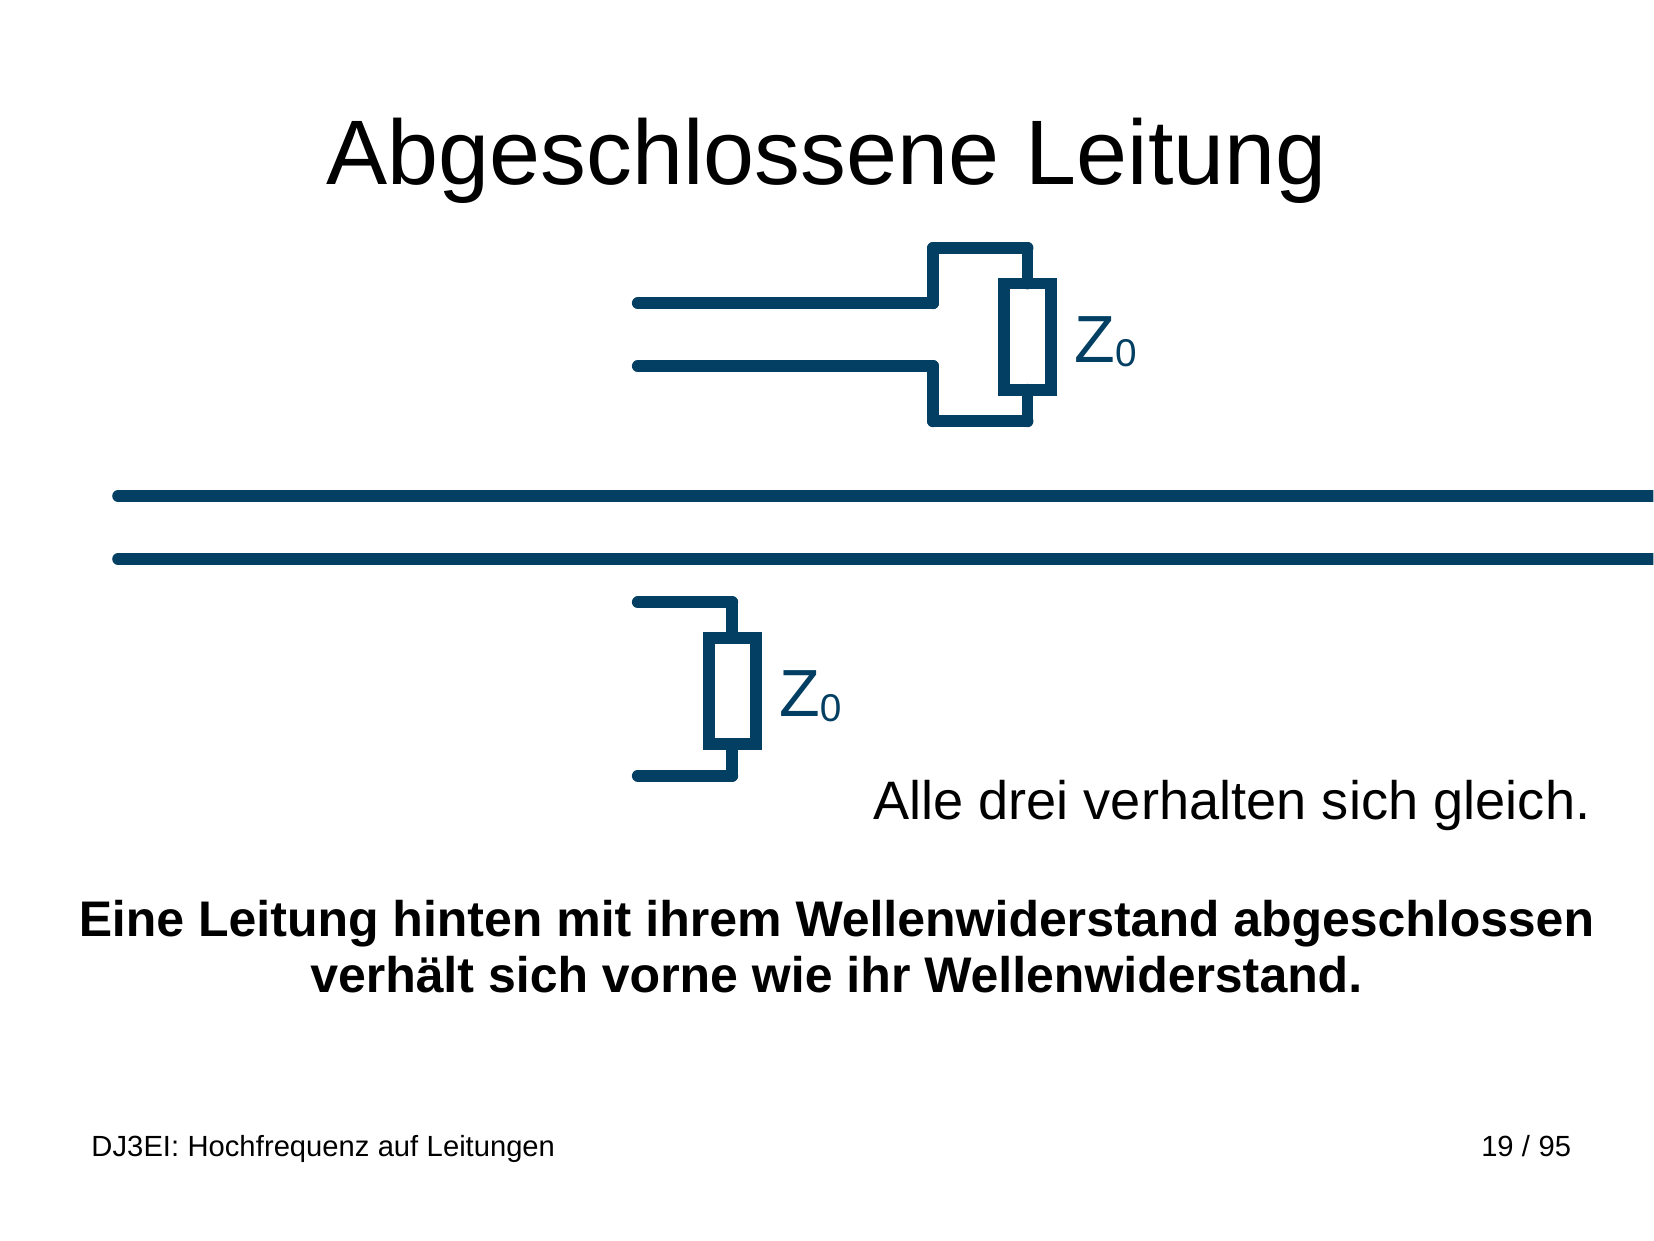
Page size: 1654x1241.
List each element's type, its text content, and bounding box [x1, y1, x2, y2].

text_box Alle drei verhalten sich gleich. [858, 763, 1607, 839]
title Abgeschlossene Leitung [82, 49, 1571, 257]
text_box [1003, 283, 1052, 390]
text_box [708, 637, 756, 745]
text_box Eine Leitung hinten mit ihrem Wellenwiderstand abgeschlossen verhält sich vorne wie ihr Wellenwiderstand. [55, 817, 1619, 1052]
text_box Z0 [758, 642, 863, 745]
text_box Z0 [1053, 288, 1158, 390]
